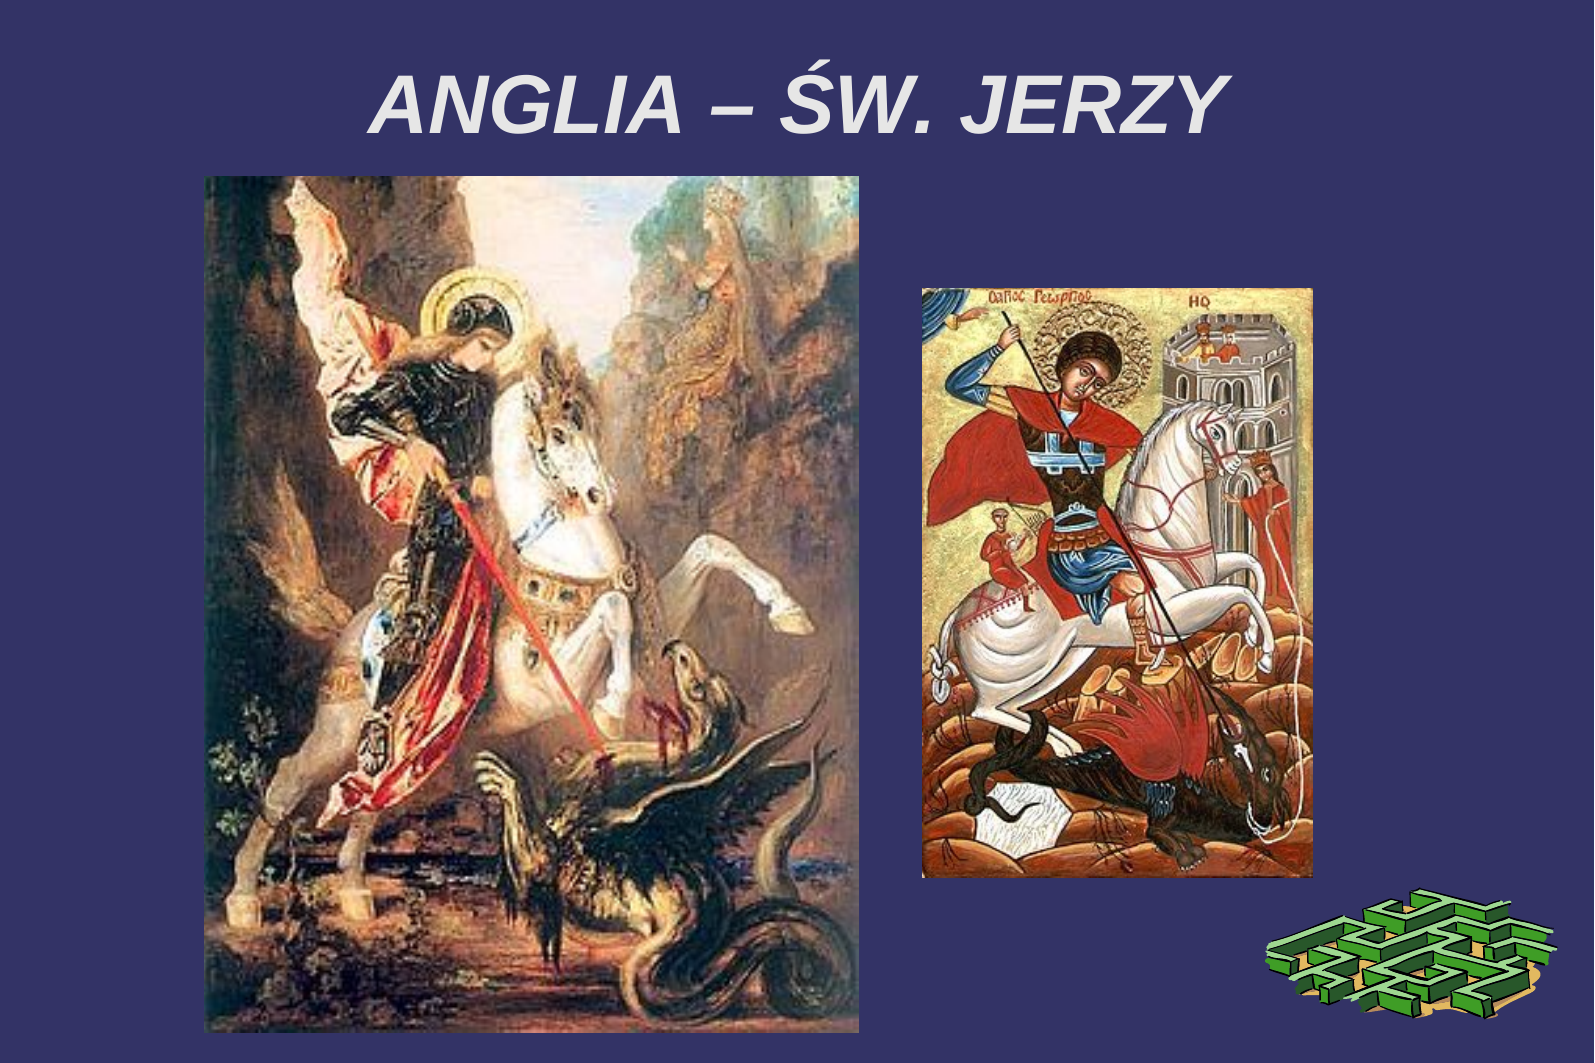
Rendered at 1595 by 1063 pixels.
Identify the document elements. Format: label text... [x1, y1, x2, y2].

picture [922, 288, 1313, 878]
title ANGLIA – ŚW. JERZY [117, 23, 1479, 187]
picture [204, 176, 859, 1033]
